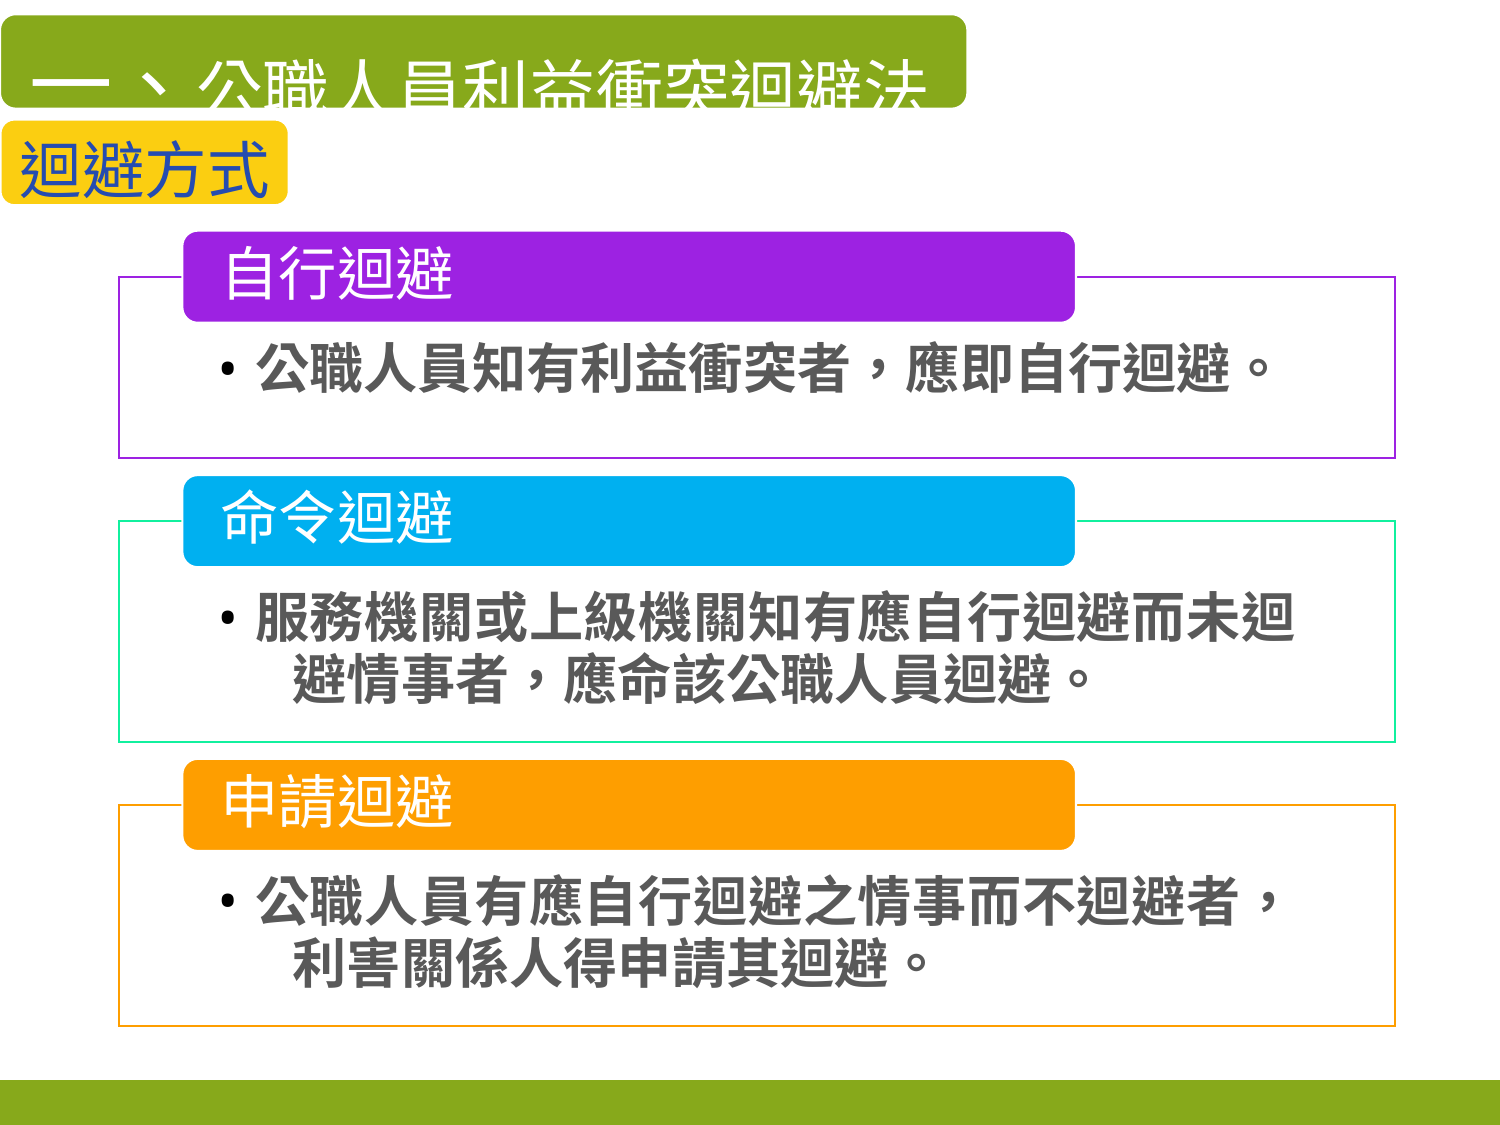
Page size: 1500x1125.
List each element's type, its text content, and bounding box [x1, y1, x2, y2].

text_box 一、公職人員利益衝突迴避法 [610, 75, 627, 109]
text_box 公職人員知有利益衝突者，應即自行迴避。 [118, 276, 1396, 459]
text_box 申請迴避 [182, 758, 1076, 851]
text_box 命令迴避 [182, 475, 1076, 568]
text_box 自行迴避 [182, 230, 1076, 323]
text_box 一、公職人員利益衝突迴避法 [350, 83, 375, 109]
text_box 公職人員有應自行迴避之情事而不迴避者，利害關係人得申請其迴避。 [118, 804, 1396, 1026]
text_box 迴避方式 [0, 118, 290, 206]
text_box 一、公職人員利益衝突迴避法 [0, 14, 968, 109]
text_box 服務機關或上級機關知有應自行迴避而未迴避情事者，應命該公職人員迴避。 [118, 521, 1396, 743]
